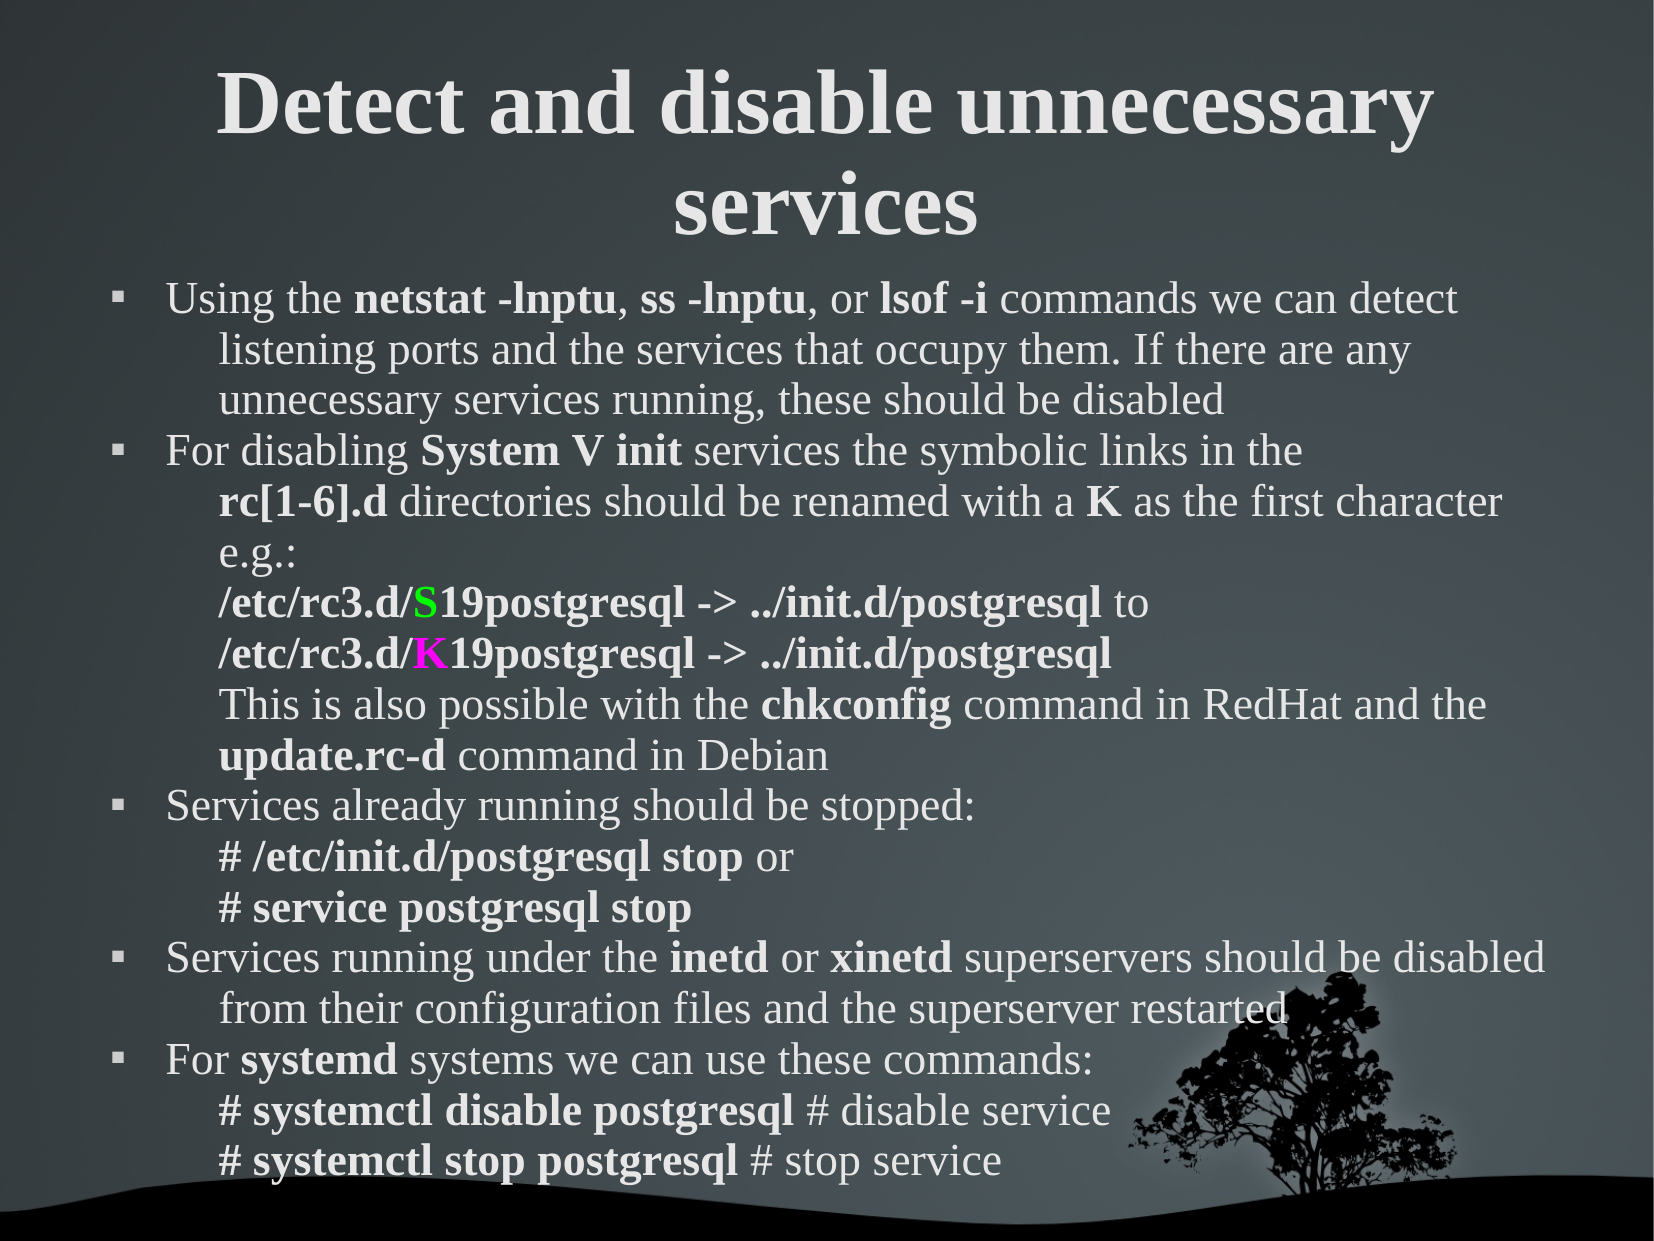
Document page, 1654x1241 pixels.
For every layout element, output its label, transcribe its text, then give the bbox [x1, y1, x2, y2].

list Using the netstat -lnptu, ss -lnptu, or lsof -i commands we can detect listening ports and the services that occupy them. If there are any unnecessary services running, these should be disabled For disabling System V init services the symbolic links in the rc[1-6].d directories should be renamed with a K as the first character e.g.: /etc/rc3.d/S19postgresql -> ../init.d/postgresql to /etc/rc3.d/Κ19postgresql -> ../init.d/postgresql This is also possible with the chkconfig command in RedHat and the update.rc-d command in Debian Services already running should be stopped: # /etc/init.d/postgresql stop or # service postgresql stop Services running under the inetd or xinetd superservers should be disabled from their configuration files and the superserver restarted For systemd systems we can use these commands: # systemctl disable postgresql # disable service # systemctl stop postgresql # stop service [76, 272, 1565, 1197]
title Detect and disable unnecessary services [82, 33, 1571, 273]
picture [0, 0, 1654, 1241]
